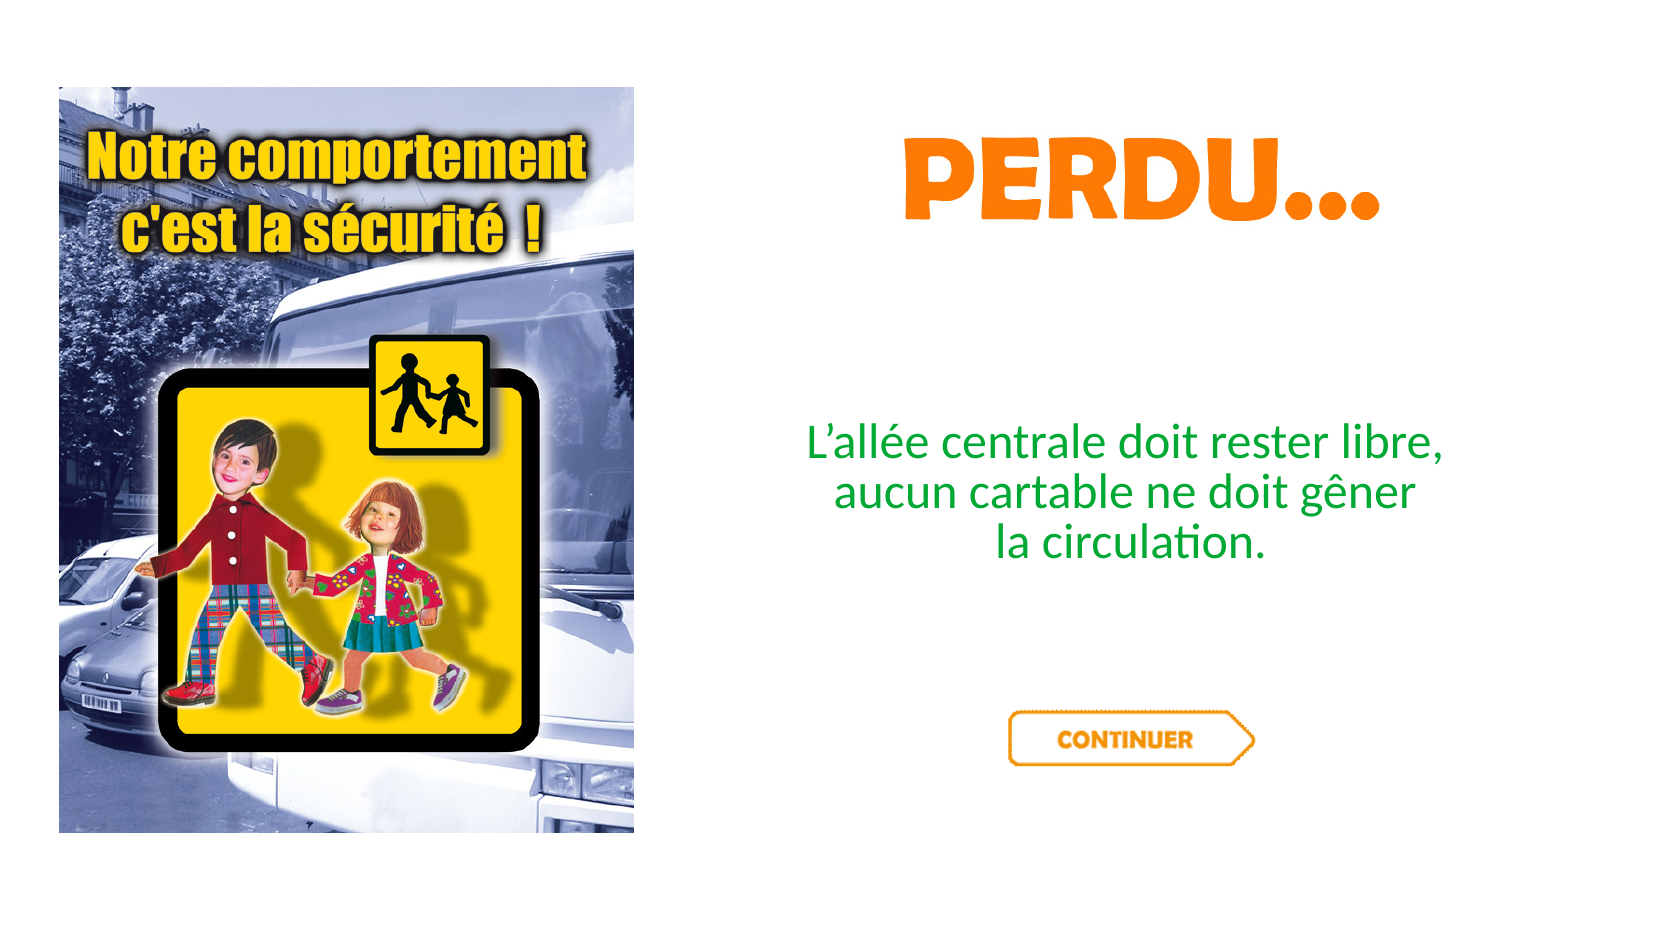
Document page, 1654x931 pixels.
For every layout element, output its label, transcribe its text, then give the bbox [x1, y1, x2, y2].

text_box L’allée centrale doit rester libre, aucun cartable ne doit gêner la circulation. [679, 413, 1583, 650]
picture [59, 87, 634, 833]
picture [874, 88, 1420, 254]
picture [1007, 708, 1258, 769]
